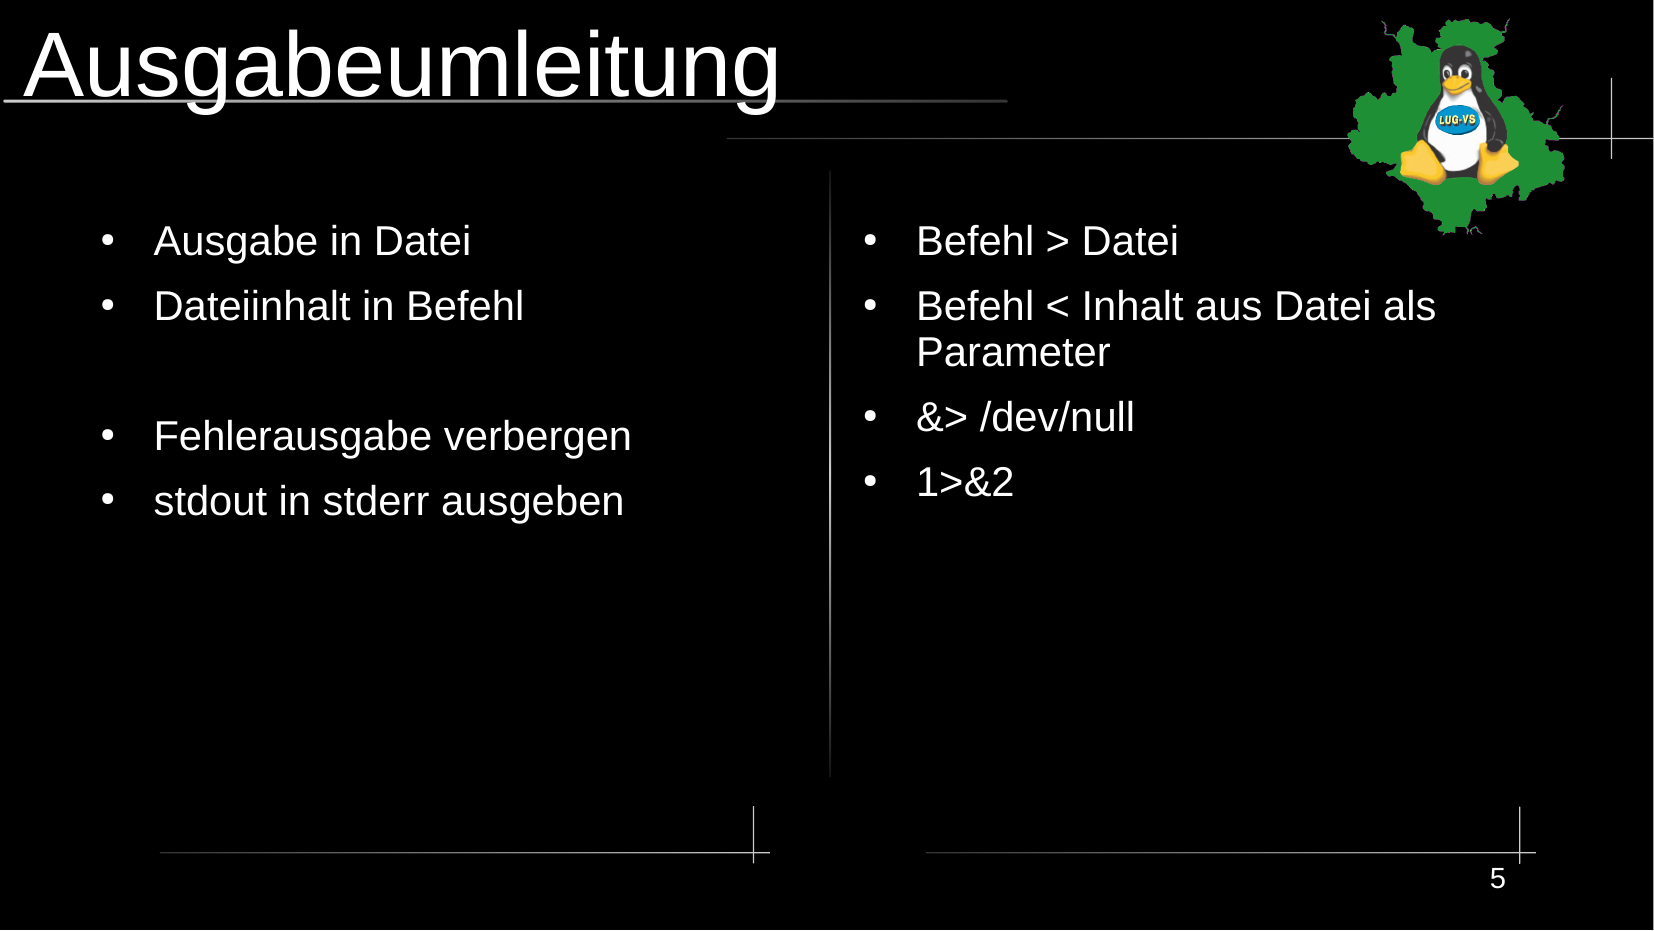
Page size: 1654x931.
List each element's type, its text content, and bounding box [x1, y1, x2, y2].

picture [1341, 12, 1572, 237]
list Ausgabe in Datei Dateiinhalt in Befehl Fehlerausgabe verbergen stdout in stderr ausgeben [82, 217, 809, 758]
list Befehl > Datei Befehl < Inhalt aus Datei als Parameter &> /dev/null 1>&2 [845, 217, 1572, 758]
title Ausgabeumleitung [23, 11, 1589, 119]
